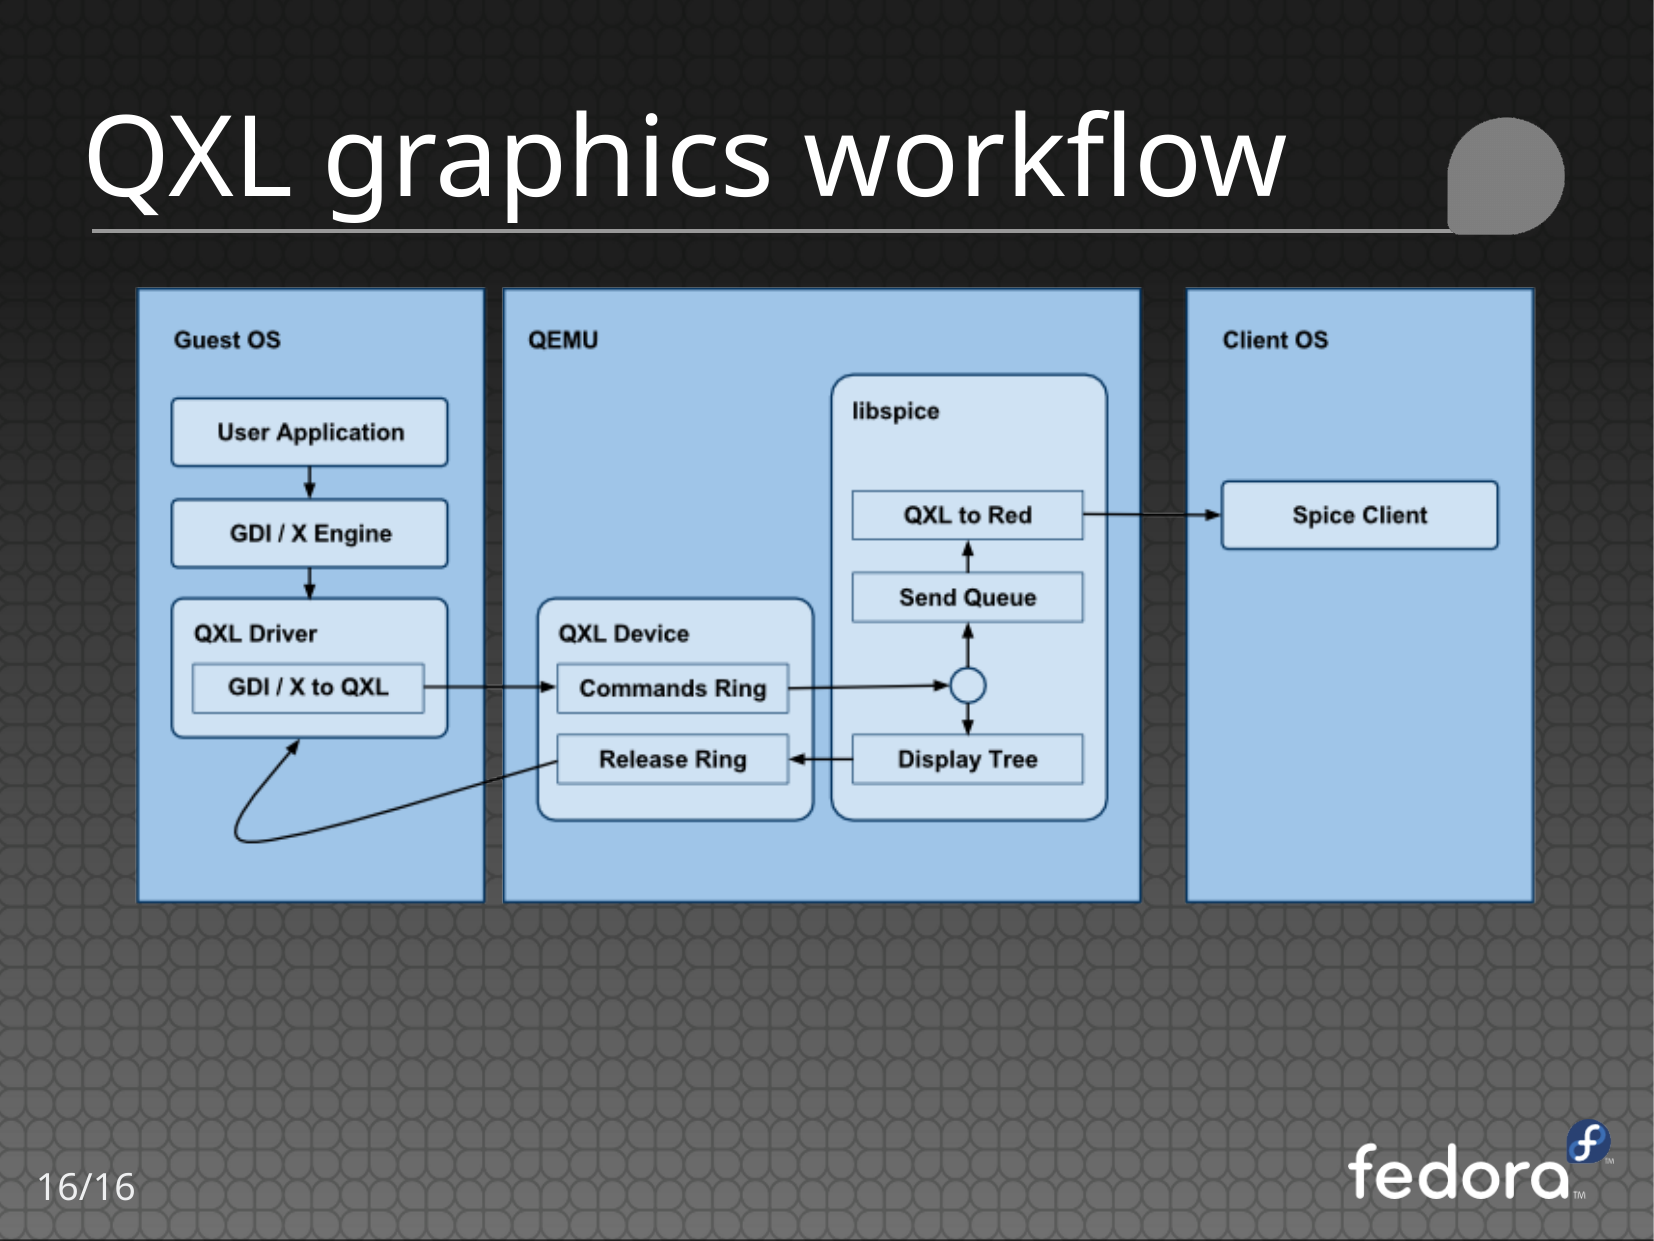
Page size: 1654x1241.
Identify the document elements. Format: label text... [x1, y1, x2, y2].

picture [0, 0, 1654, 1241]
title QXL graphics workflow [82, 49, 1571, 257]
